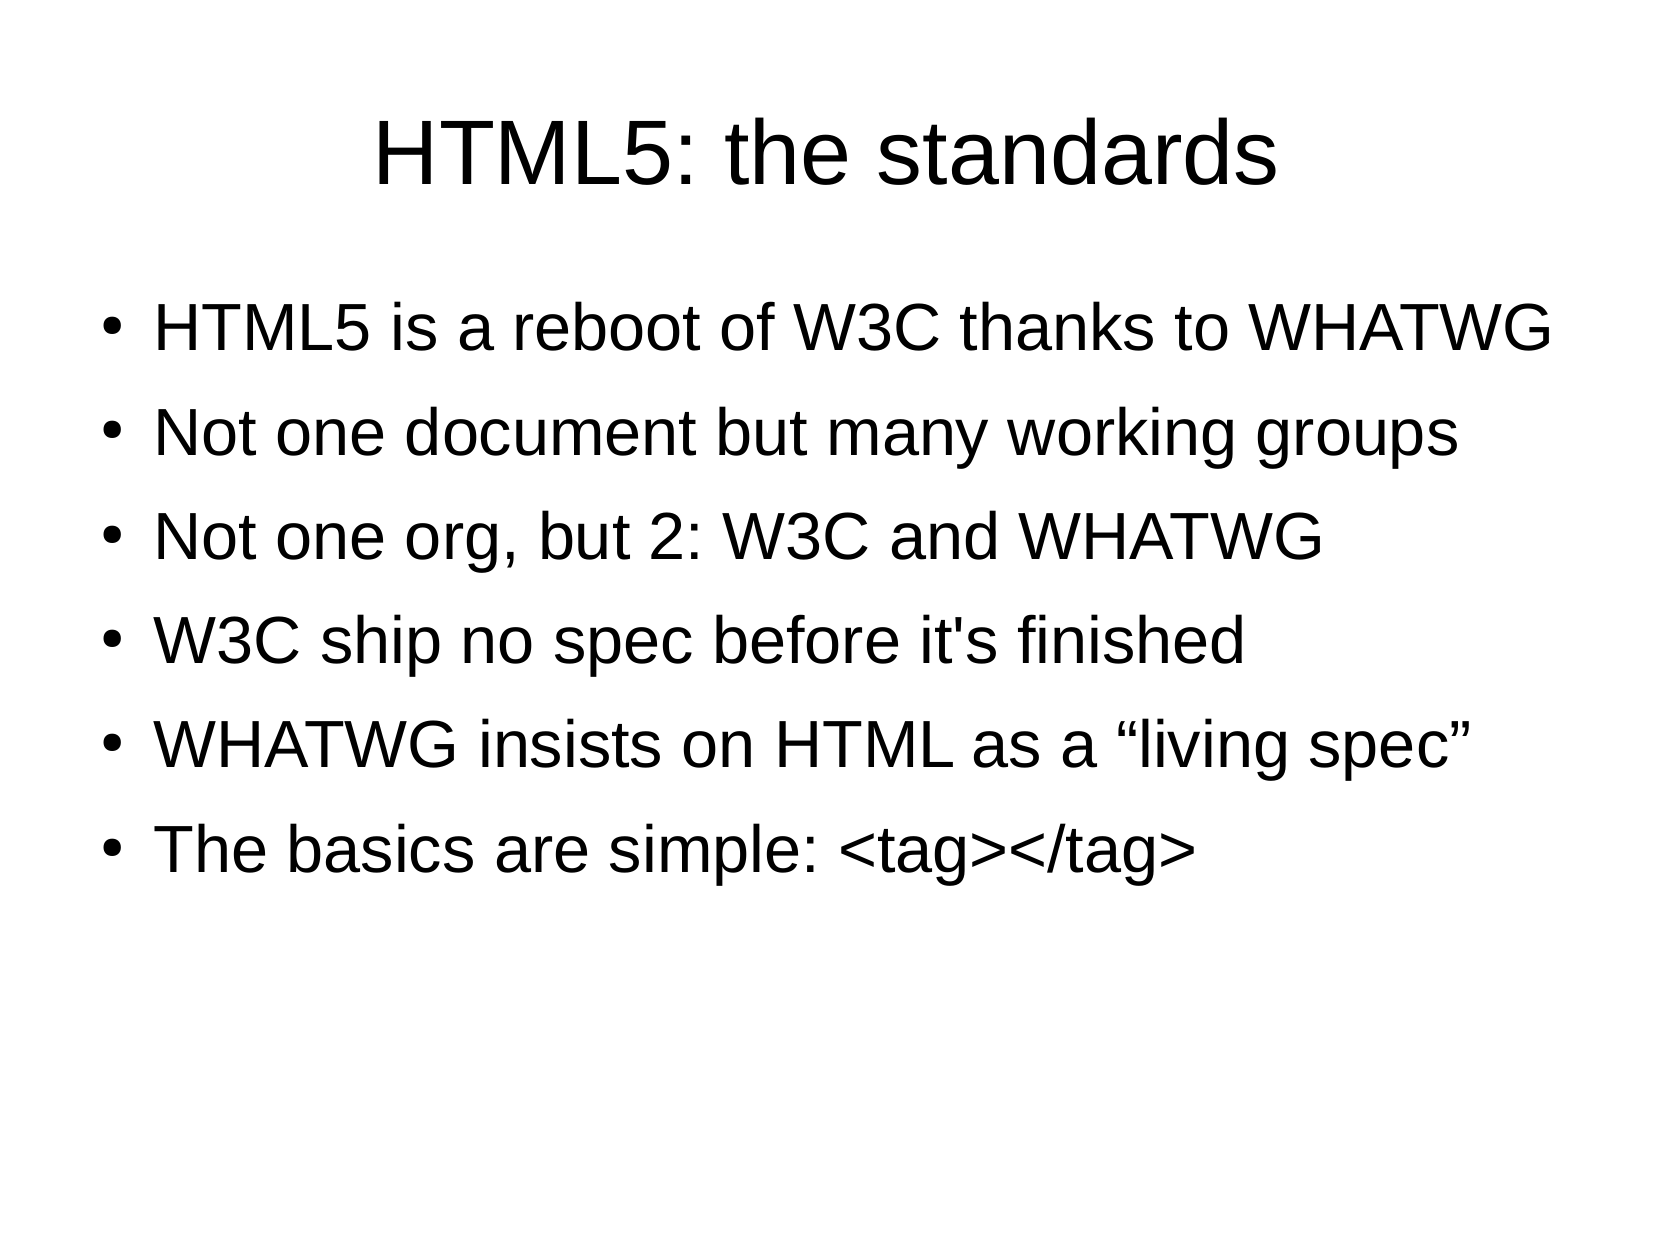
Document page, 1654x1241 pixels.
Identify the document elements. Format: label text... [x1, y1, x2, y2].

list HTML5 is a reboot of W3C thanks to WHATWG Not one document but many working groups Not one org, but 2: W3C and WHATWG W3C ship no spec before it's finished WHATWG insists on HTML as a “living spec” The basics are simple: <tag></tag> [82, 290, 1571, 1010]
title HTML5: the standards [82, 49, 1571, 257]
